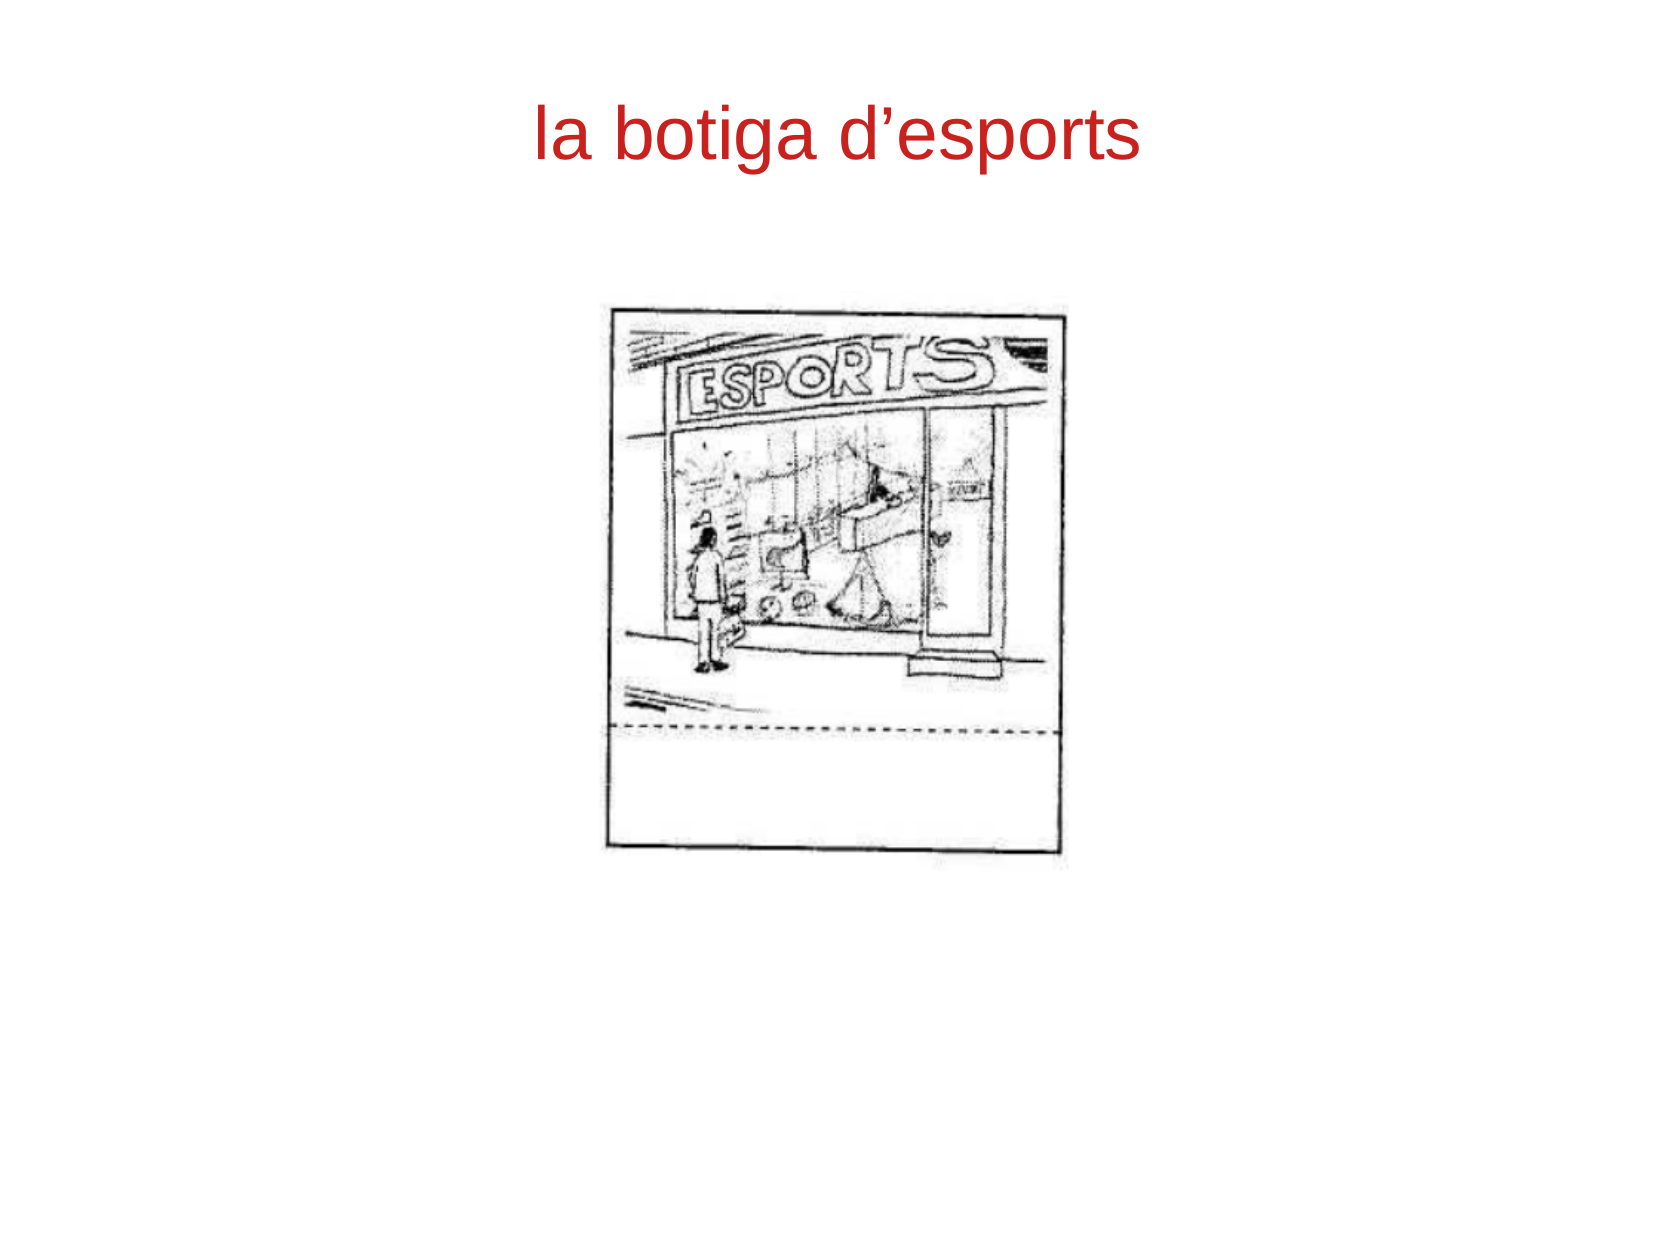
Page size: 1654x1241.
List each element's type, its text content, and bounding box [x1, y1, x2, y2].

text_box la botiga d’esports [389, 58, 1288, 201]
picture [581, 291, 1094, 873]
